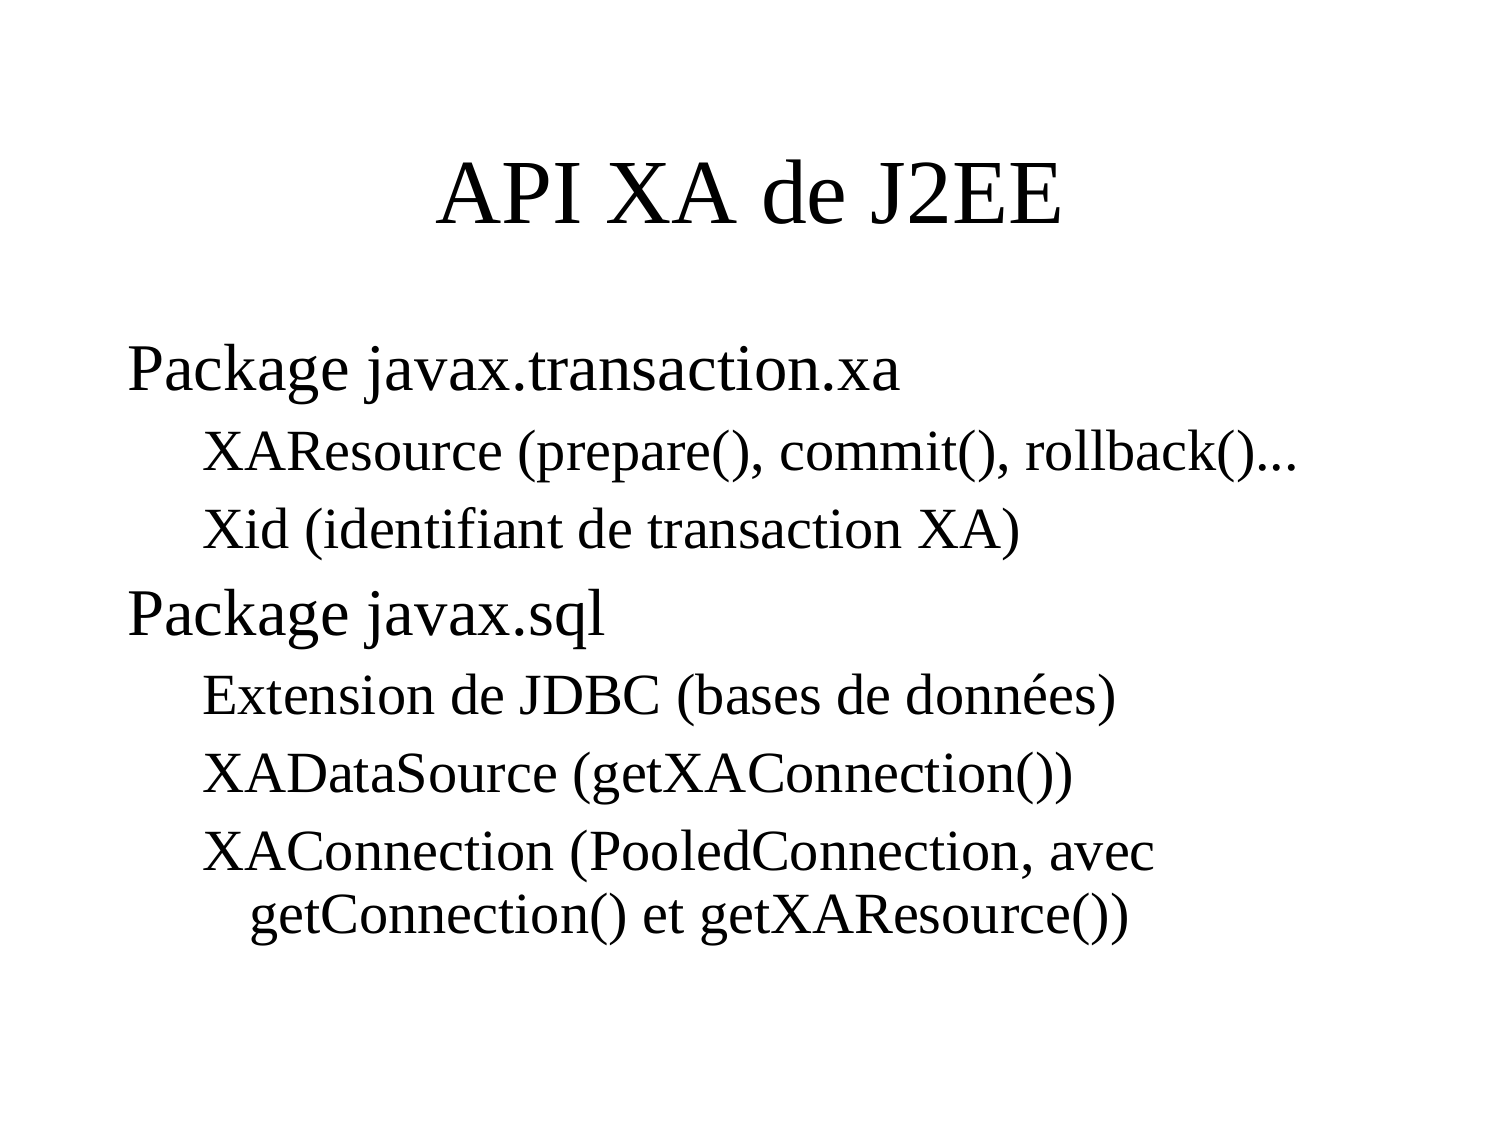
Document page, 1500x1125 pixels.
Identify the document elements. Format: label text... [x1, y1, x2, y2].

title API XA de J2EE [112, 99, 1388, 288]
list Package javax.transaction.xa XAResource (prepare(), commit(), rollback()... Xid (identifiant de transaction XA) Package javax.sql Extension de JDBC (bases de données) XADataSource (getXAConnection()) XAConnection (PooledConnection, avec getConnection() et getXAResource()) [112, 324, 1388, 1016]
